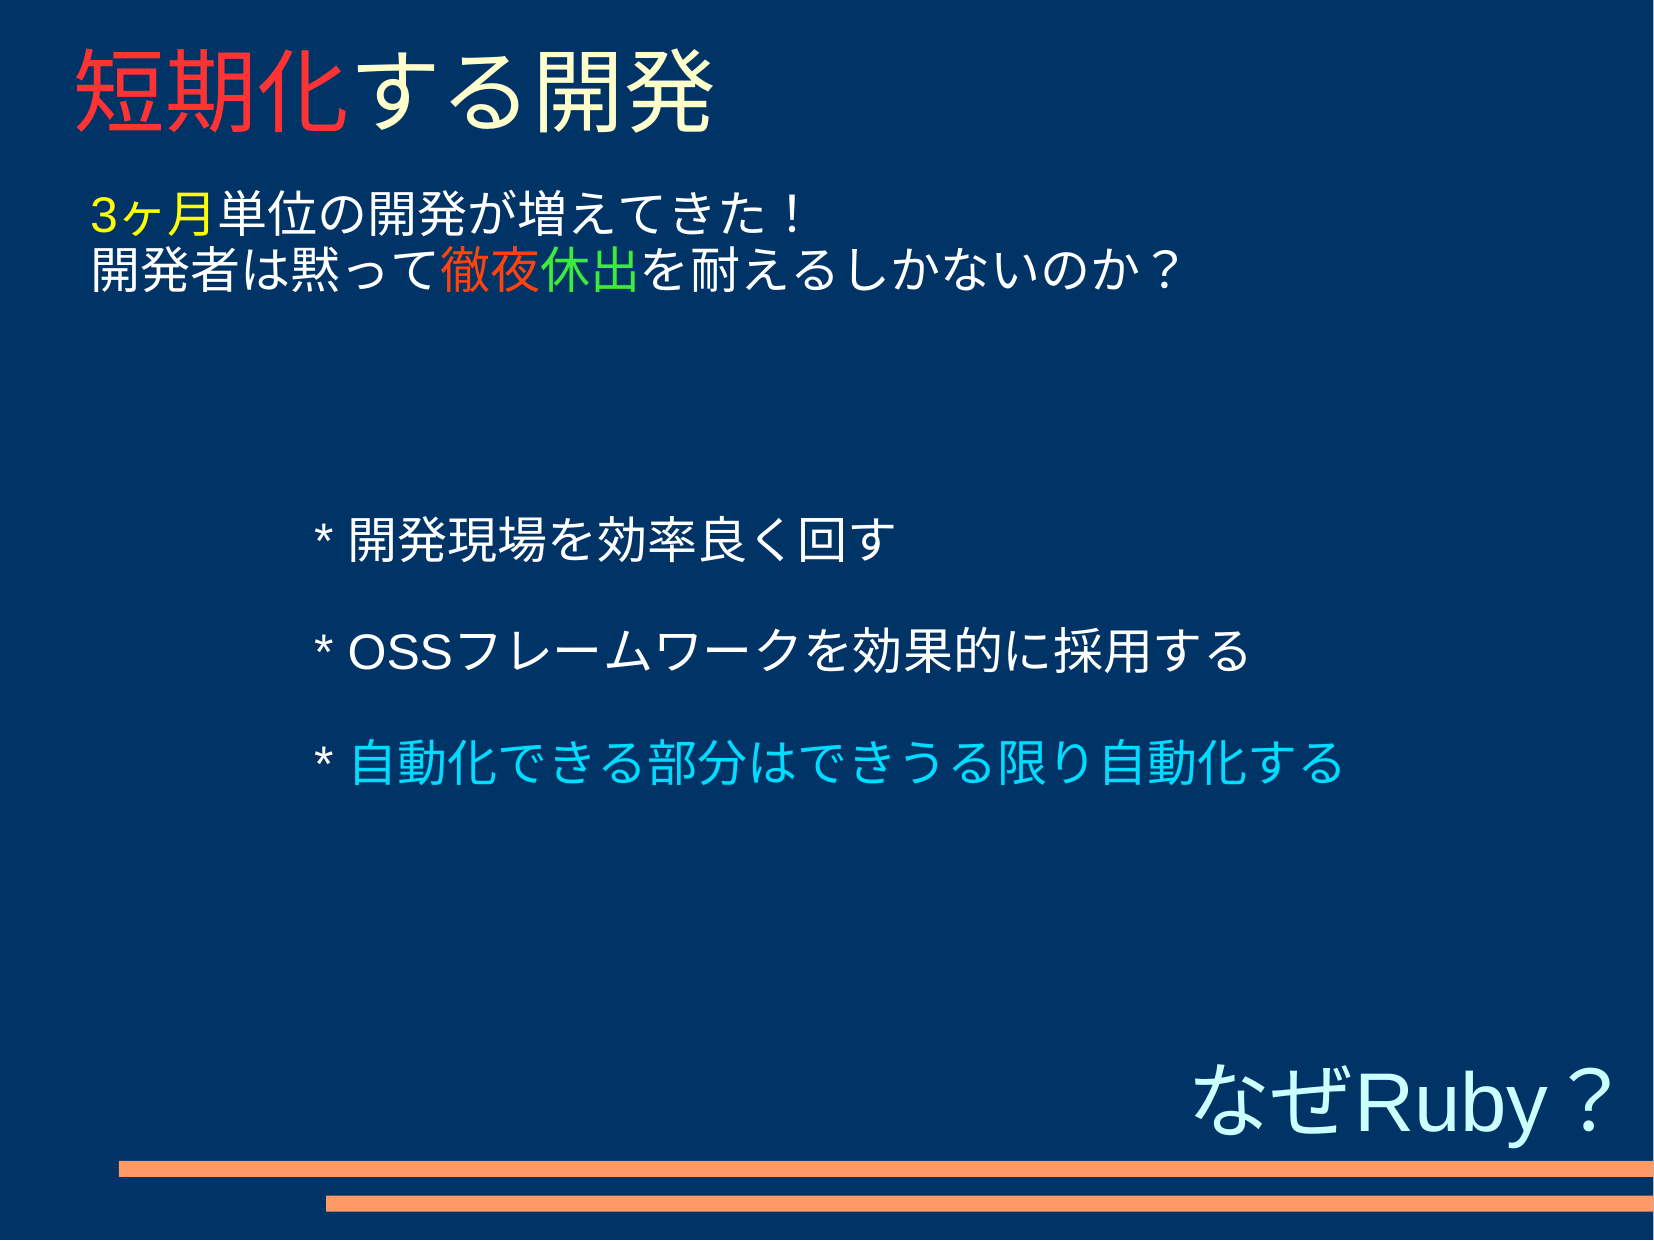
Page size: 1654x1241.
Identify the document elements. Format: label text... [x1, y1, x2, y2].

text_box * 開発現場を効率良く回す * OSSフレームワークを効果的に採用する * 自動化できる部分はできうる限り自動化する [243, 442, 1536, 826]
text_box 3ヶ月単位の開発が増えてきた！ 開発者は黙って徹夜休出を耐えるしかないのか？ [75, 177, 1447, 348]
text_box 短期化する開発 [59, 29, 886, 137]
text_box なぜRuby？ [1151, 1043, 1647, 1152]
